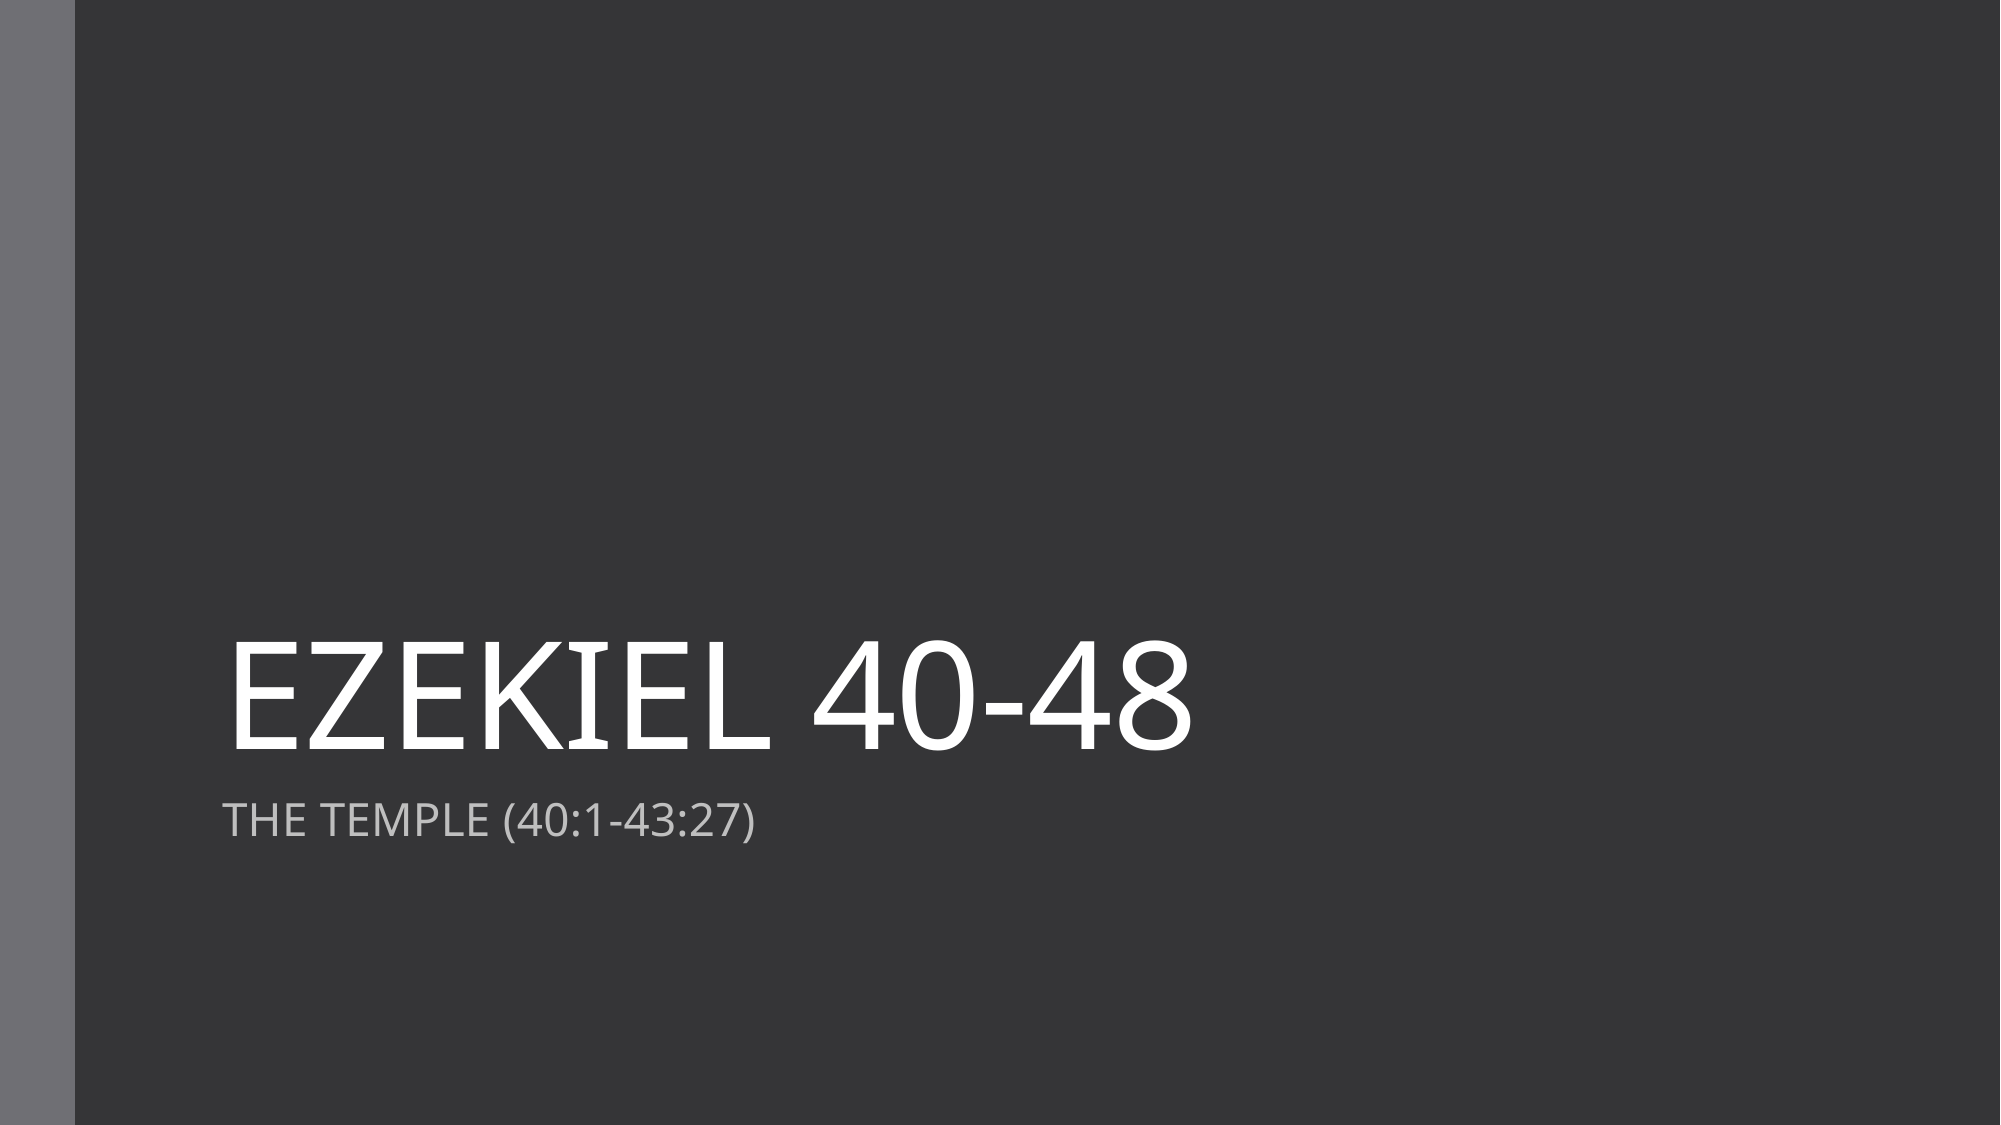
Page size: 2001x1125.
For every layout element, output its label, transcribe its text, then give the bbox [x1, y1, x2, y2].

subtitle THE TEMPLE (40:1-43:27) [206, 787, 1752, 1066]
title EZEKIEL 40-48 [206, 124, 1752, 787]
